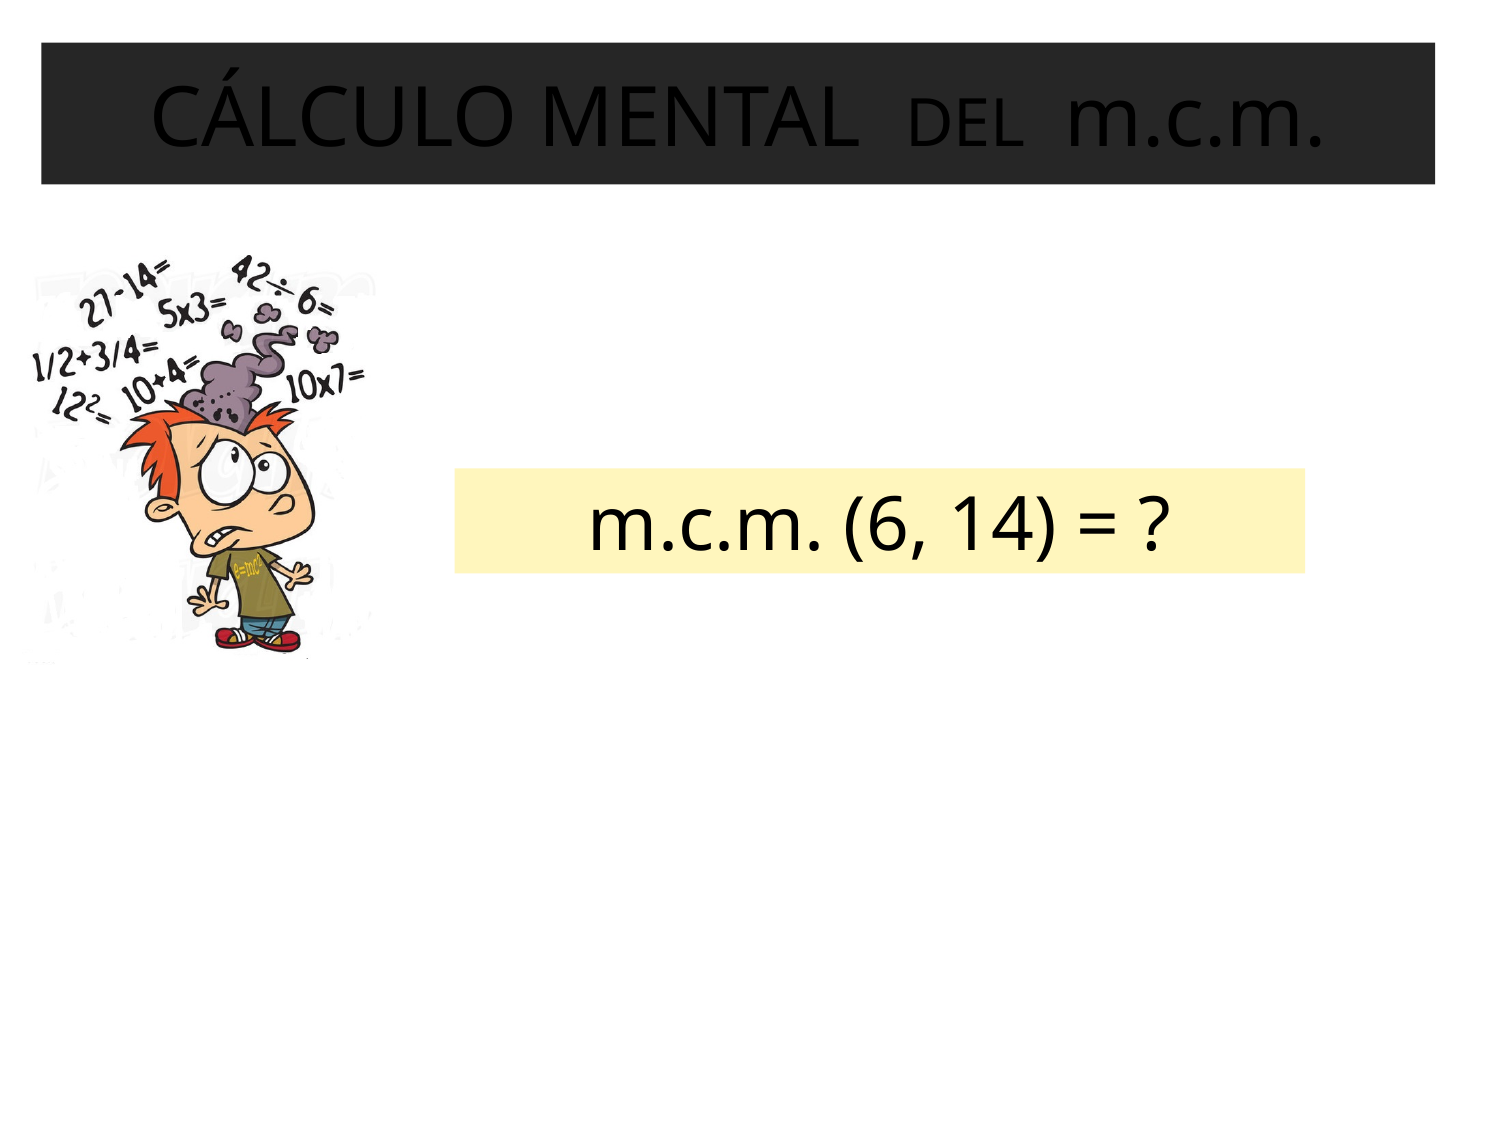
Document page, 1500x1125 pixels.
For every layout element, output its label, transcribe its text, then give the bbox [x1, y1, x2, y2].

picture [0, 255, 396, 665]
text_box m.c.m. (6, 14) = ? [454, 468, 1306, 574]
text_box CÁLCULO MENTAL DEL m.c.m. [41, 42, 1436, 185]
